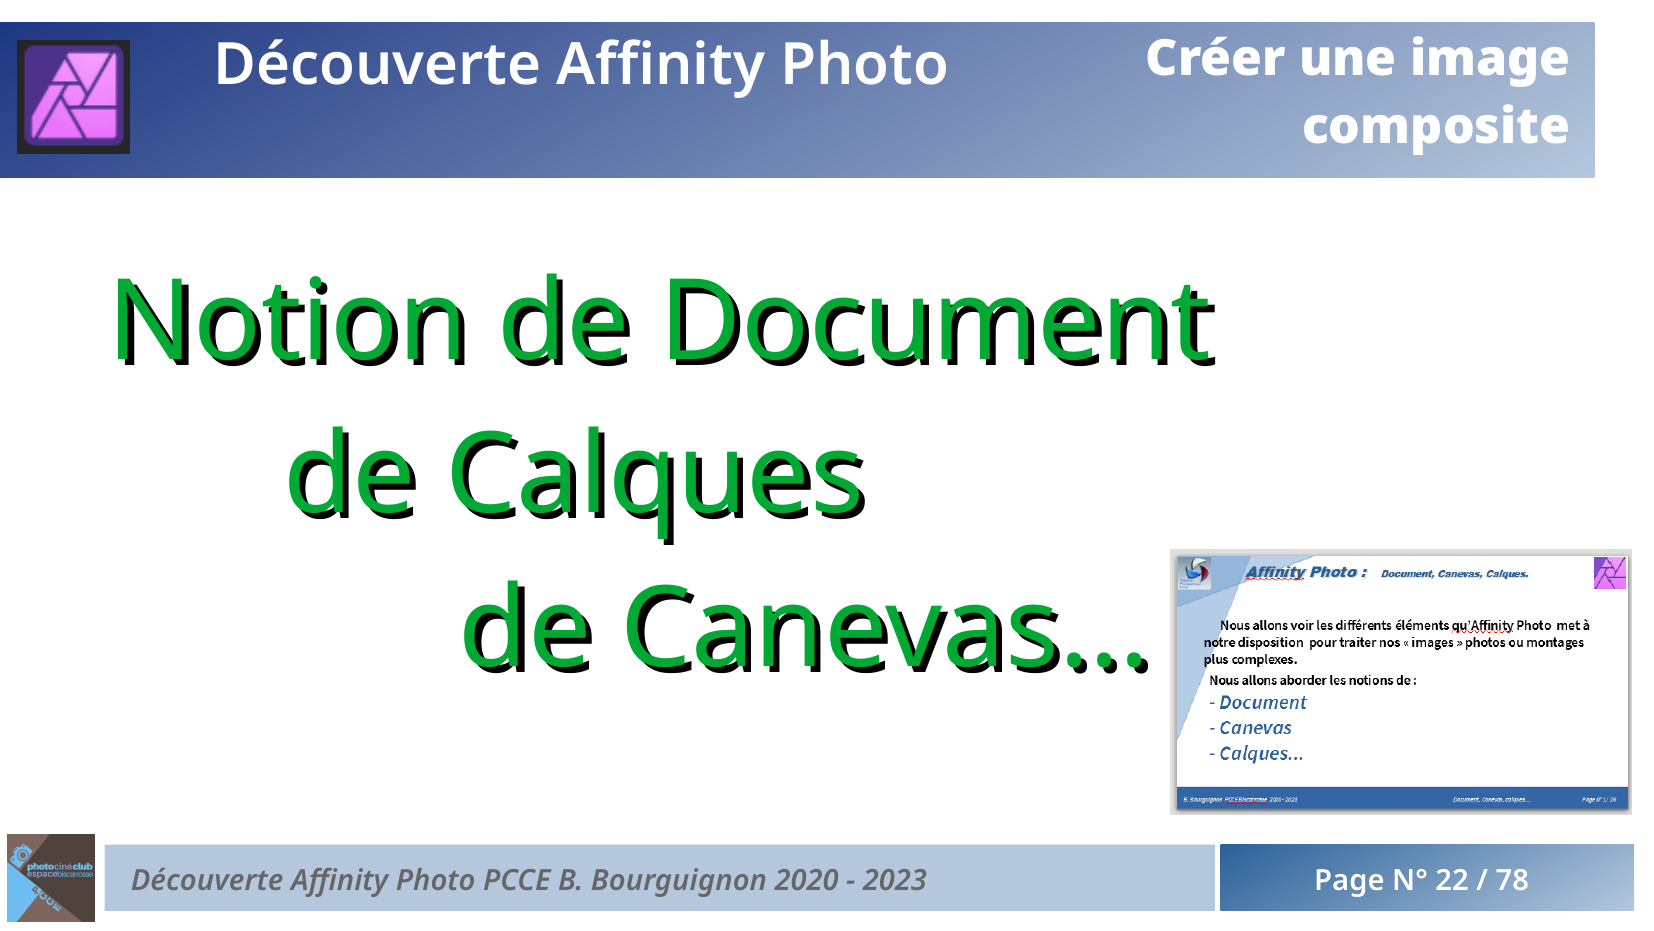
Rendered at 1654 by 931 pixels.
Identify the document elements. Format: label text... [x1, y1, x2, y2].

picture [1170, 549, 1632, 815]
picture [17, 40, 130, 154]
picture [7, 834, 95, 922]
text_box Notion de Document de Calques de Canevas... [93, 225, 1548, 713]
title Créer une image composite [874, 47, 1571, 158]
